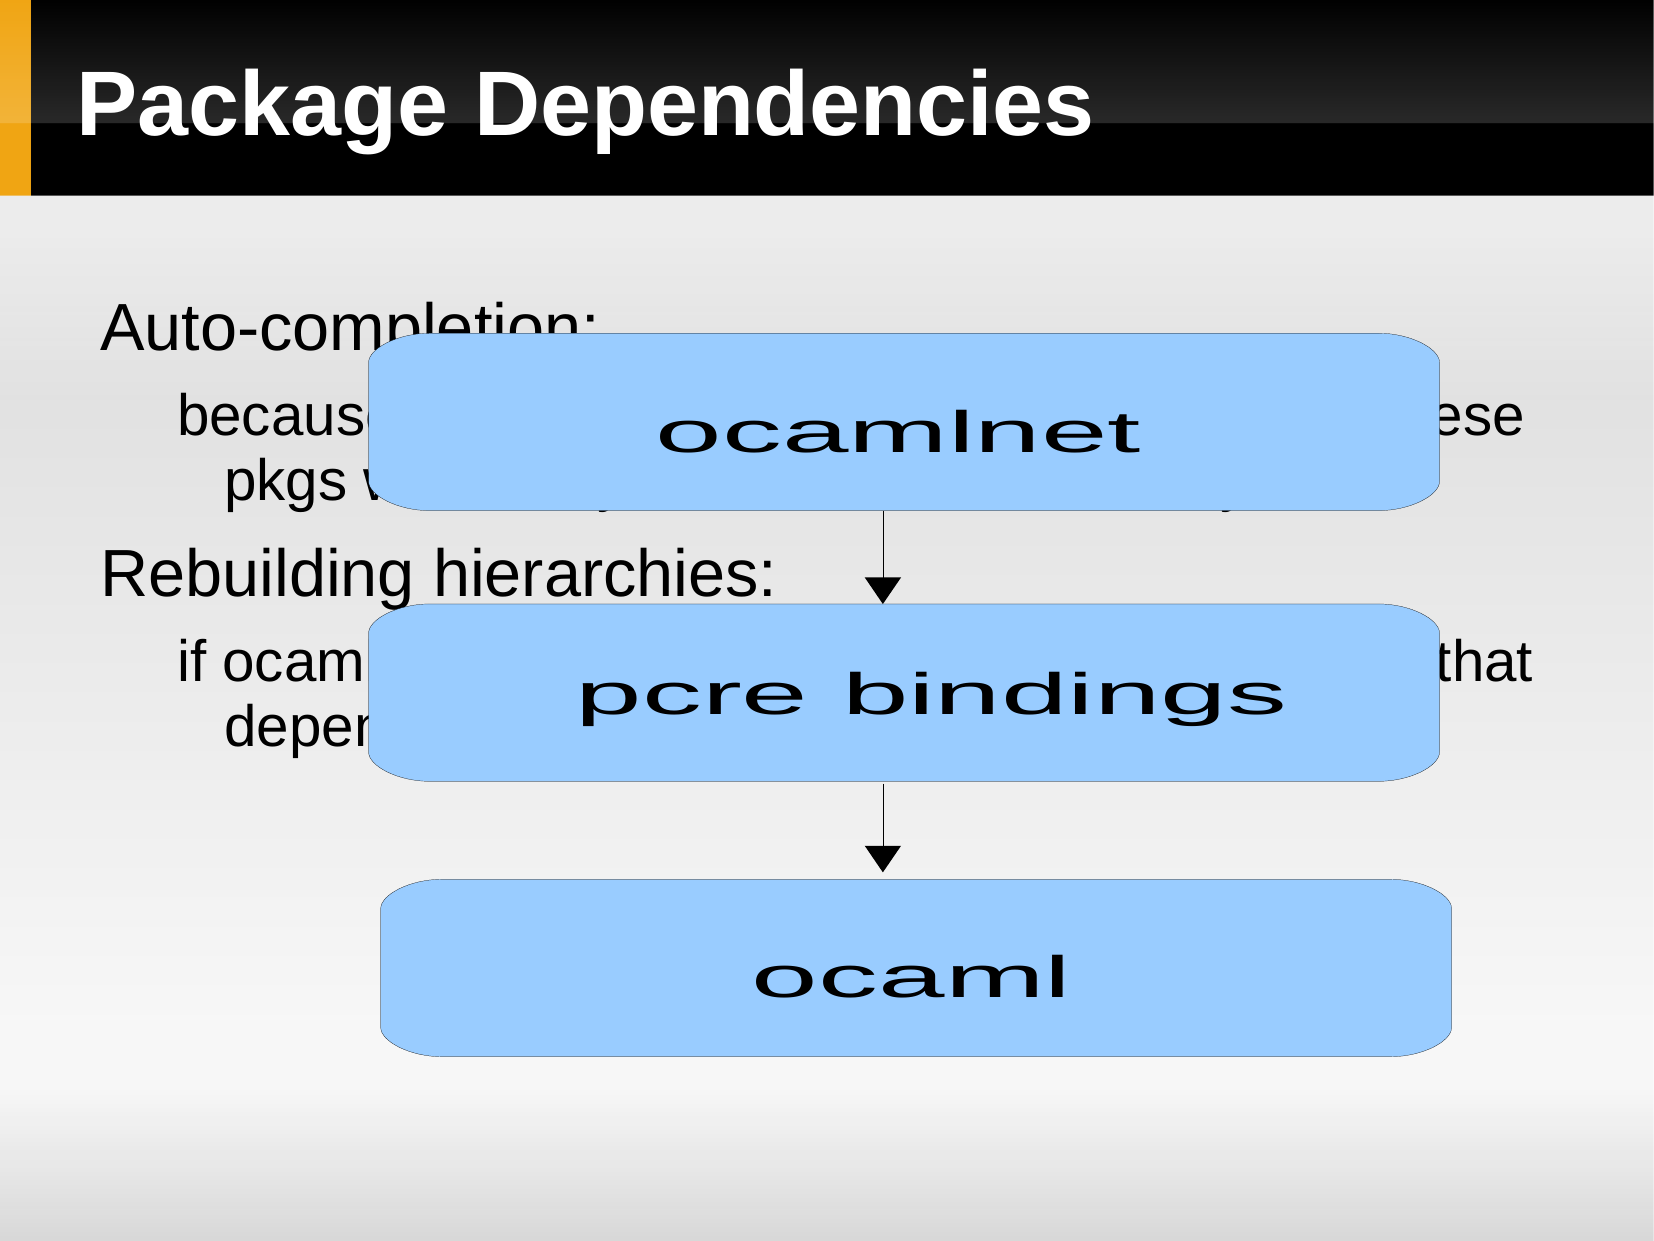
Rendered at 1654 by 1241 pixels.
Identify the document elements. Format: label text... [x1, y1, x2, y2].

picture [0, 0, 1654, 1241]
title Package Dependencies [76, 0, 1565, 208]
chart [82, 290, 809, 1109]
list Auto-completion: because ocamlnet needs pcre+ocaml just add these pkgs when only ocamlnet is selected by user Rebuilding hierarchies: if ocaml is upgraded, we have to rebuild all pkgs that depend on it [845, 290, 1572, 1109]
